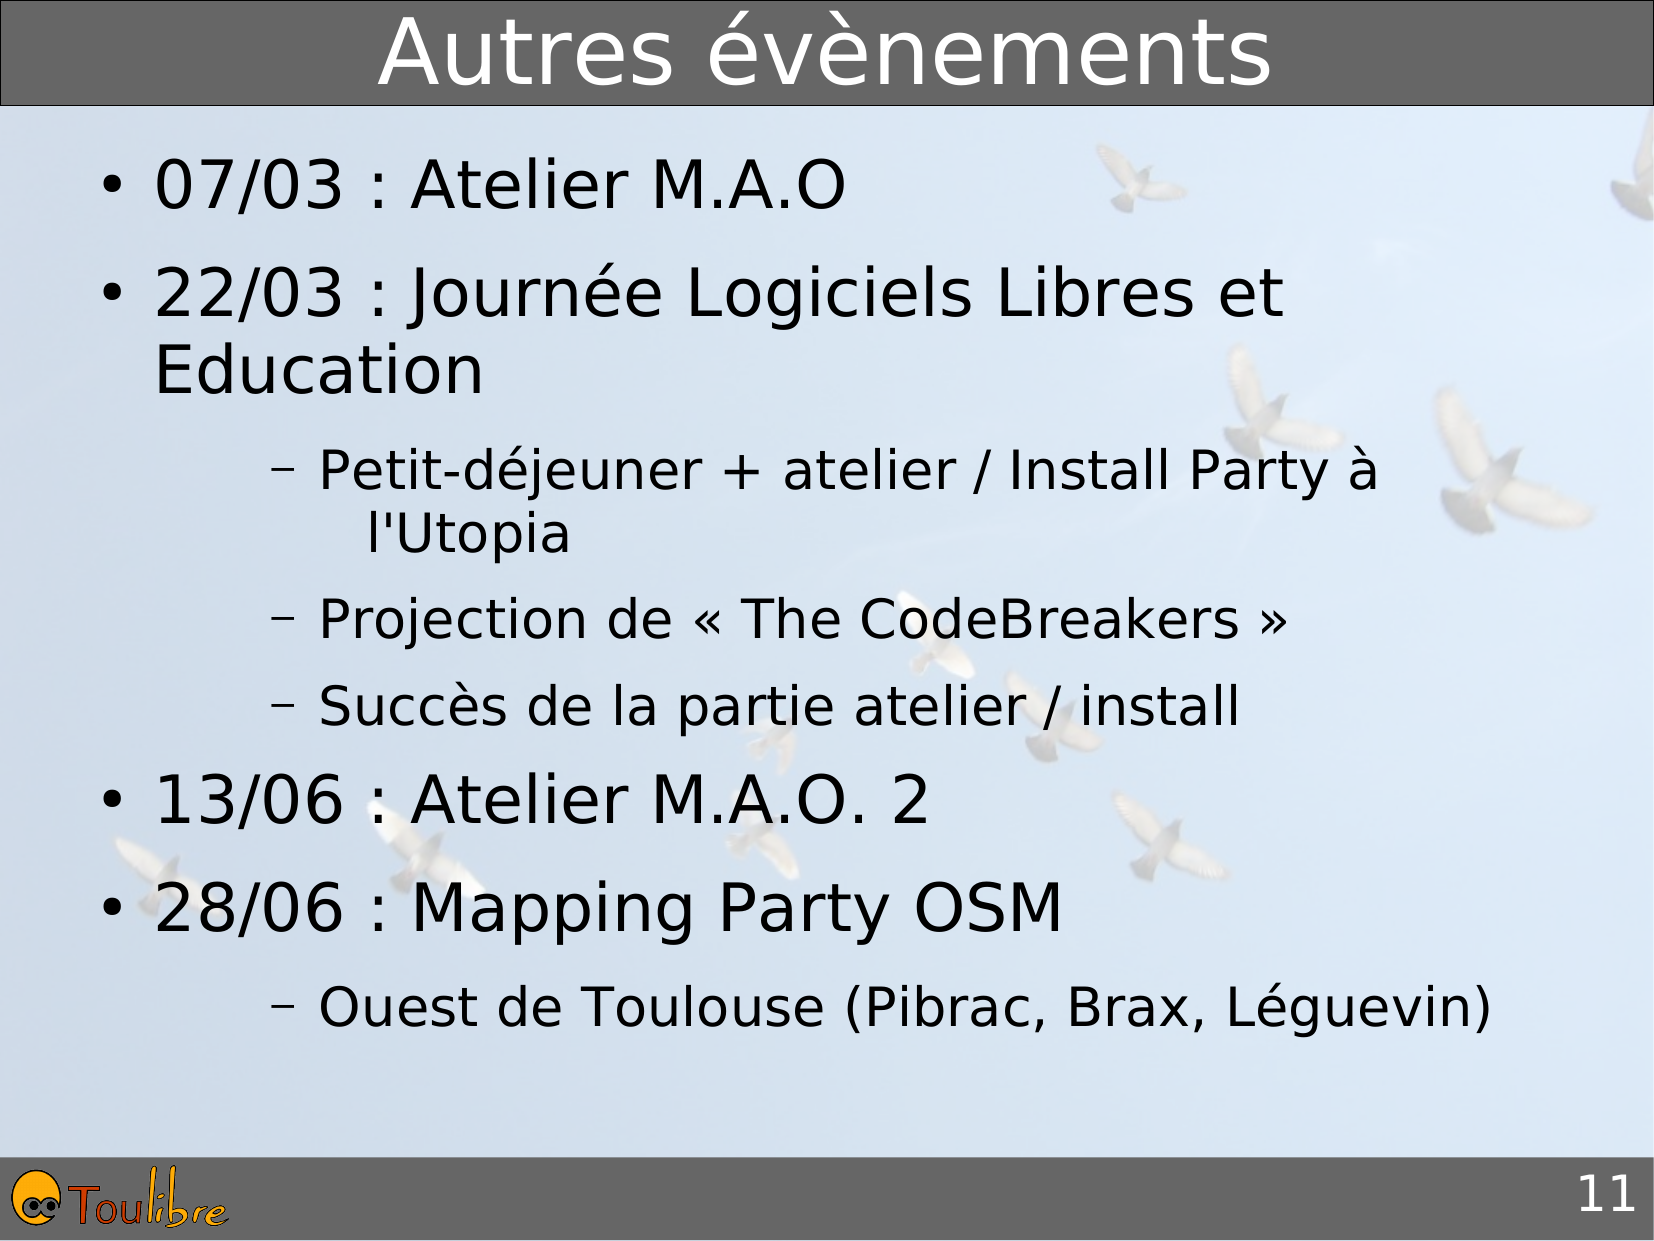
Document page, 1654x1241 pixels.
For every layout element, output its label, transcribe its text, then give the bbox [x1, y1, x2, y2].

title Autres évènements [0, 0, 1654, 107]
picture [11, 1165, 229, 1228]
list 07/03 : Atelier M.A.O 22/03 : Journée Logiciels Libres et Education Petit-déjeuner + atelier / Install Party à l'Utopia Projection de « The CodeBreakers » Succès de la partie atelier / install 13/06 : Atelier M.A.O. 2 28/06 : Mapping Party OSM Ouest de Toulouse (Pibrac, Brax, Léguevin) [82, 146, 1571, 1094]
